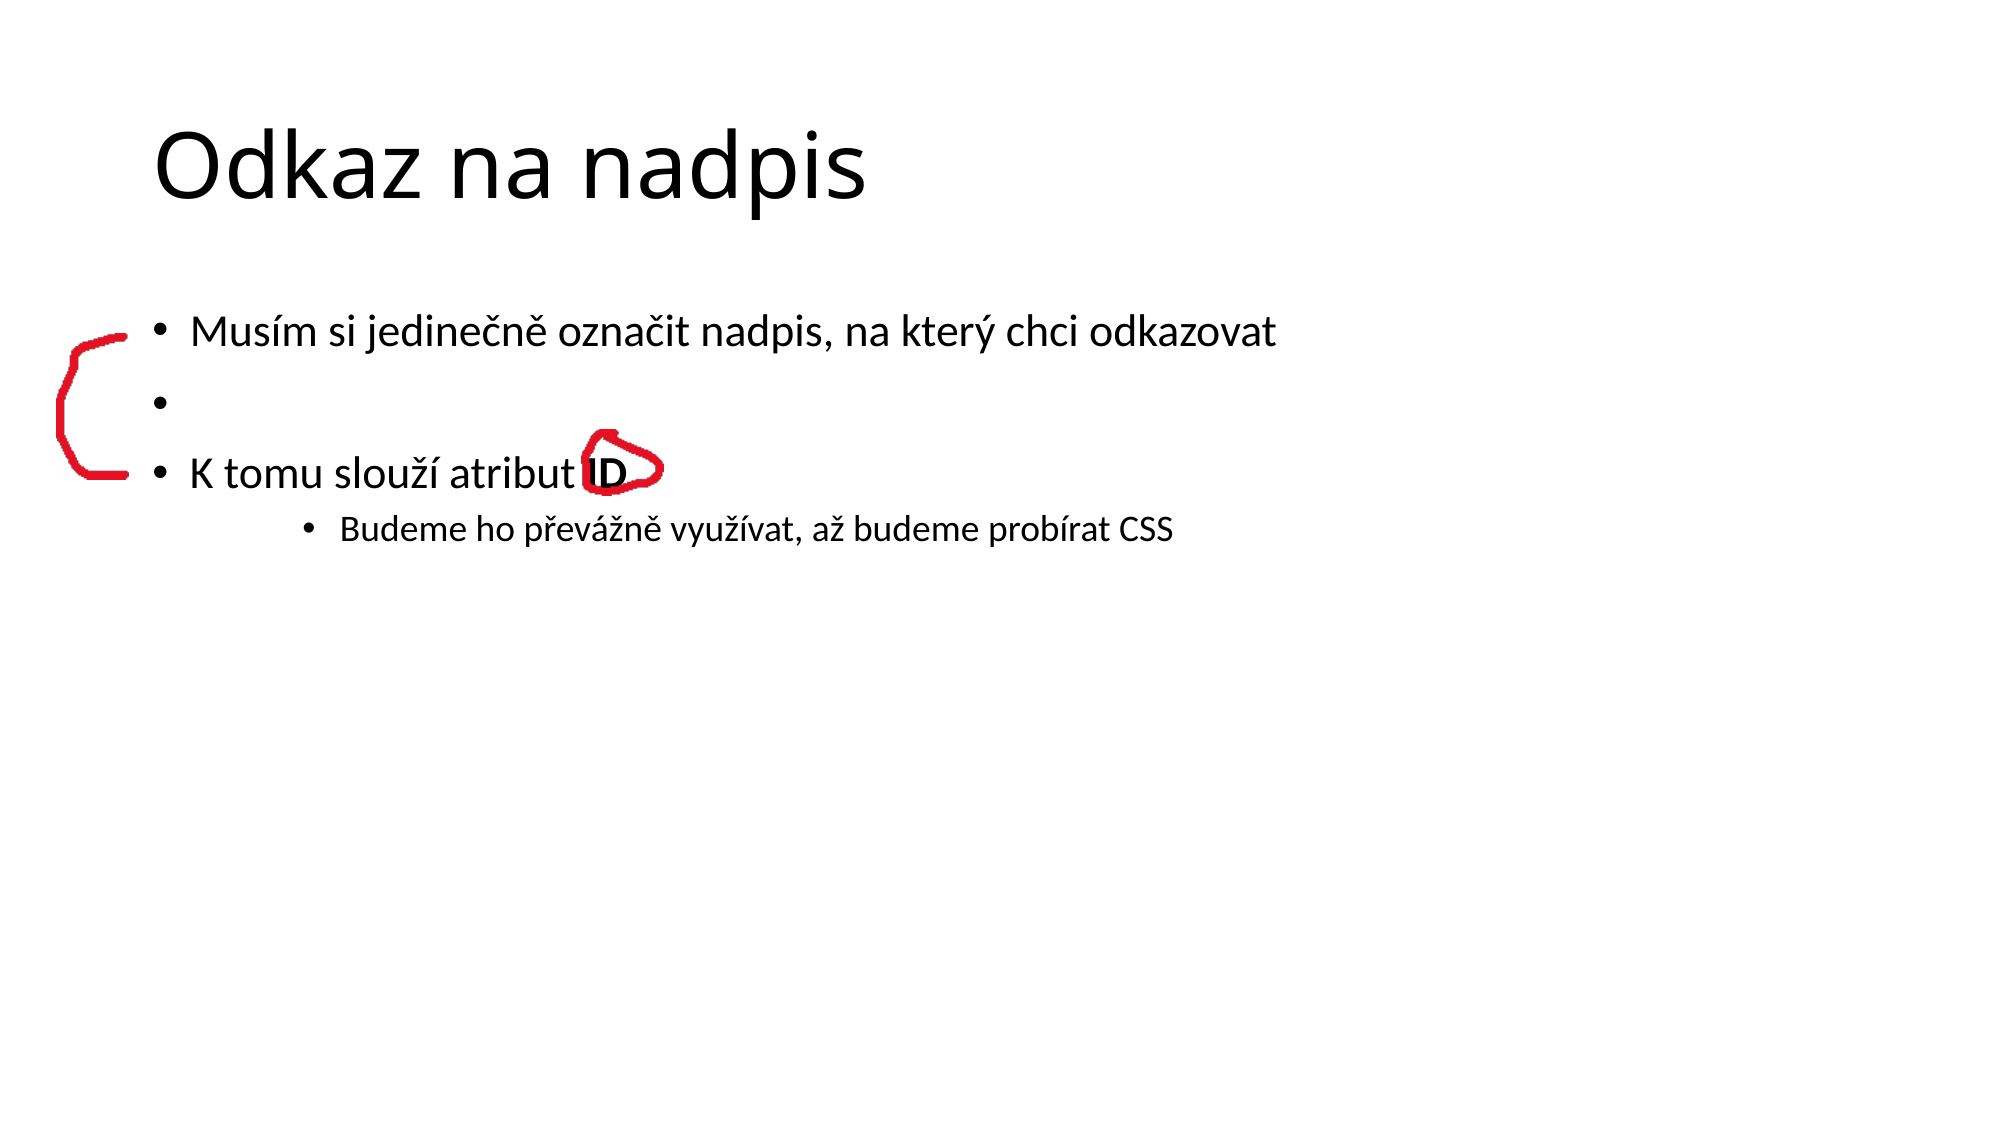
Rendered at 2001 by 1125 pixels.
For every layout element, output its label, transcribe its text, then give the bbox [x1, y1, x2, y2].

picture [56, 333, 129, 480]
list Musím si jedinečně označit nadpis, na který chci odkazovat K tomu slouží atribut ID Budeme ho převážně využívat, až budeme probírat CSS [137, 299, 1863, 1014]
picture [581, 429, 664, 496]
title Odkaz na nadpis [137, 59, 1863, 278]
